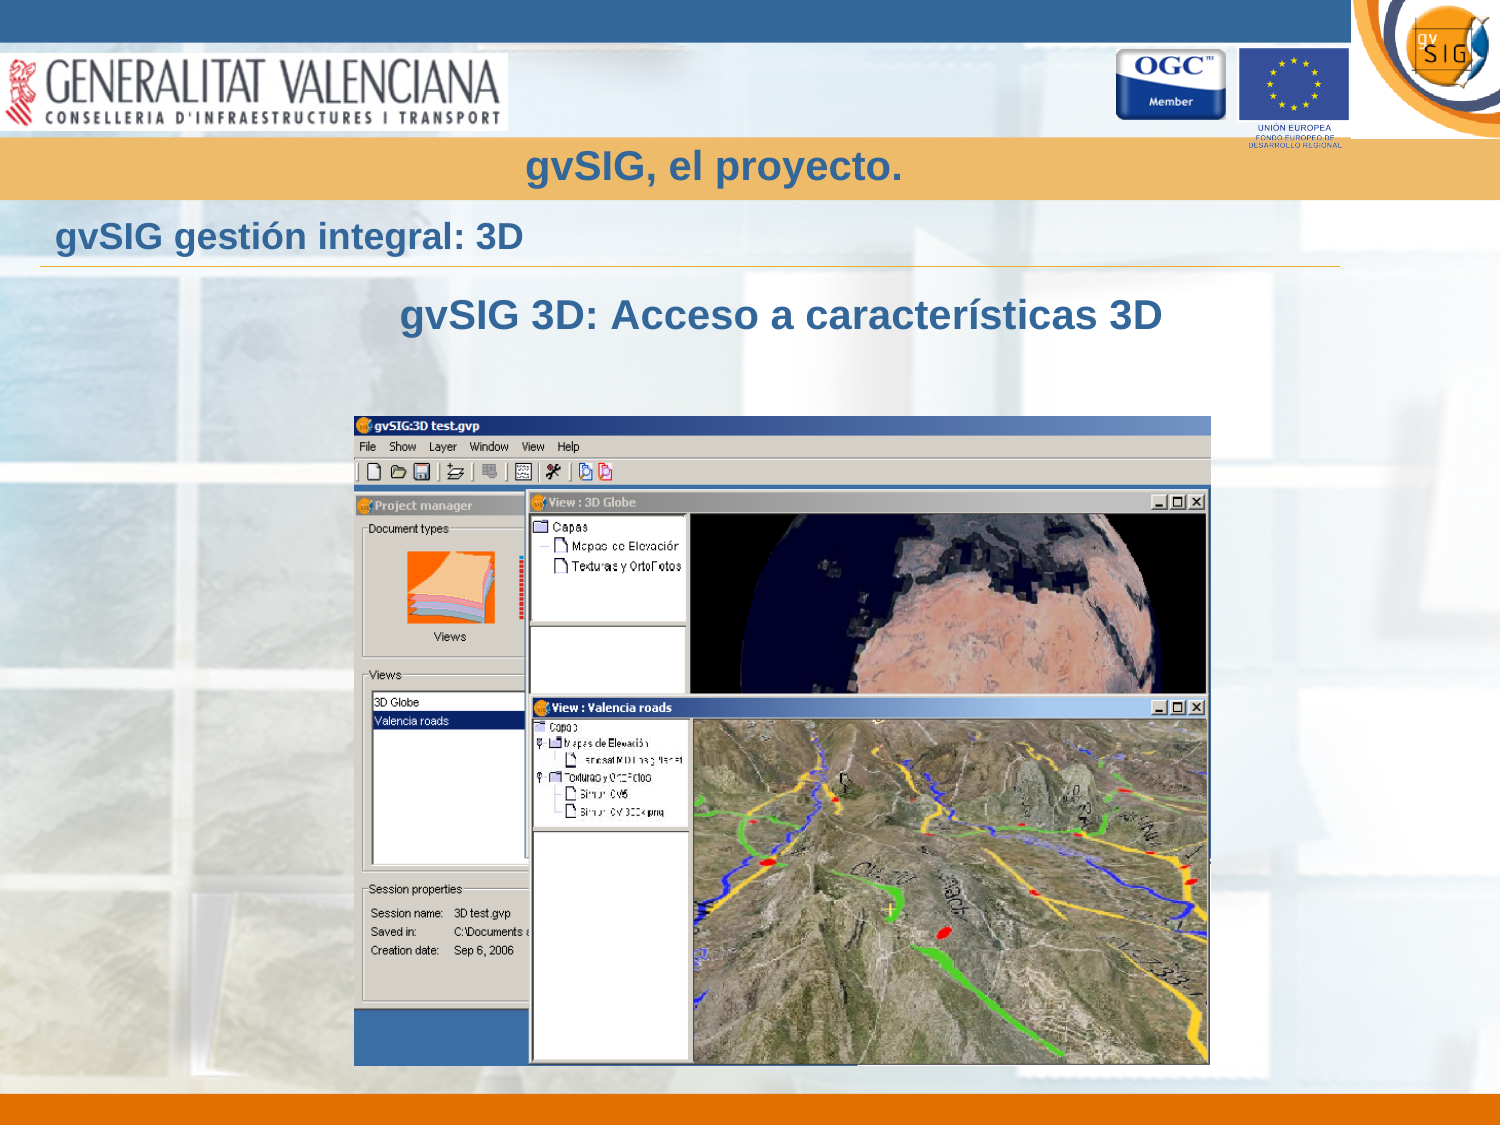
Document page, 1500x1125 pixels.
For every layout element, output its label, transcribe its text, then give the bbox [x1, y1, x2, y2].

picture [0, 53, 508, 131]
picture [1237, 0, 1500, 139]
picture [354, 416, 1211, 1066]
text_box gvSIG gestión integral: 3D [40, 210, 691, 275]
text_box gvSIG 3D: Acceso a características 3D [384, 286, 1179, 360]
picture [1116, 49, 1226, 120]
text_box gvSIG, el proyecto. [0, 137, 1429, 207]
